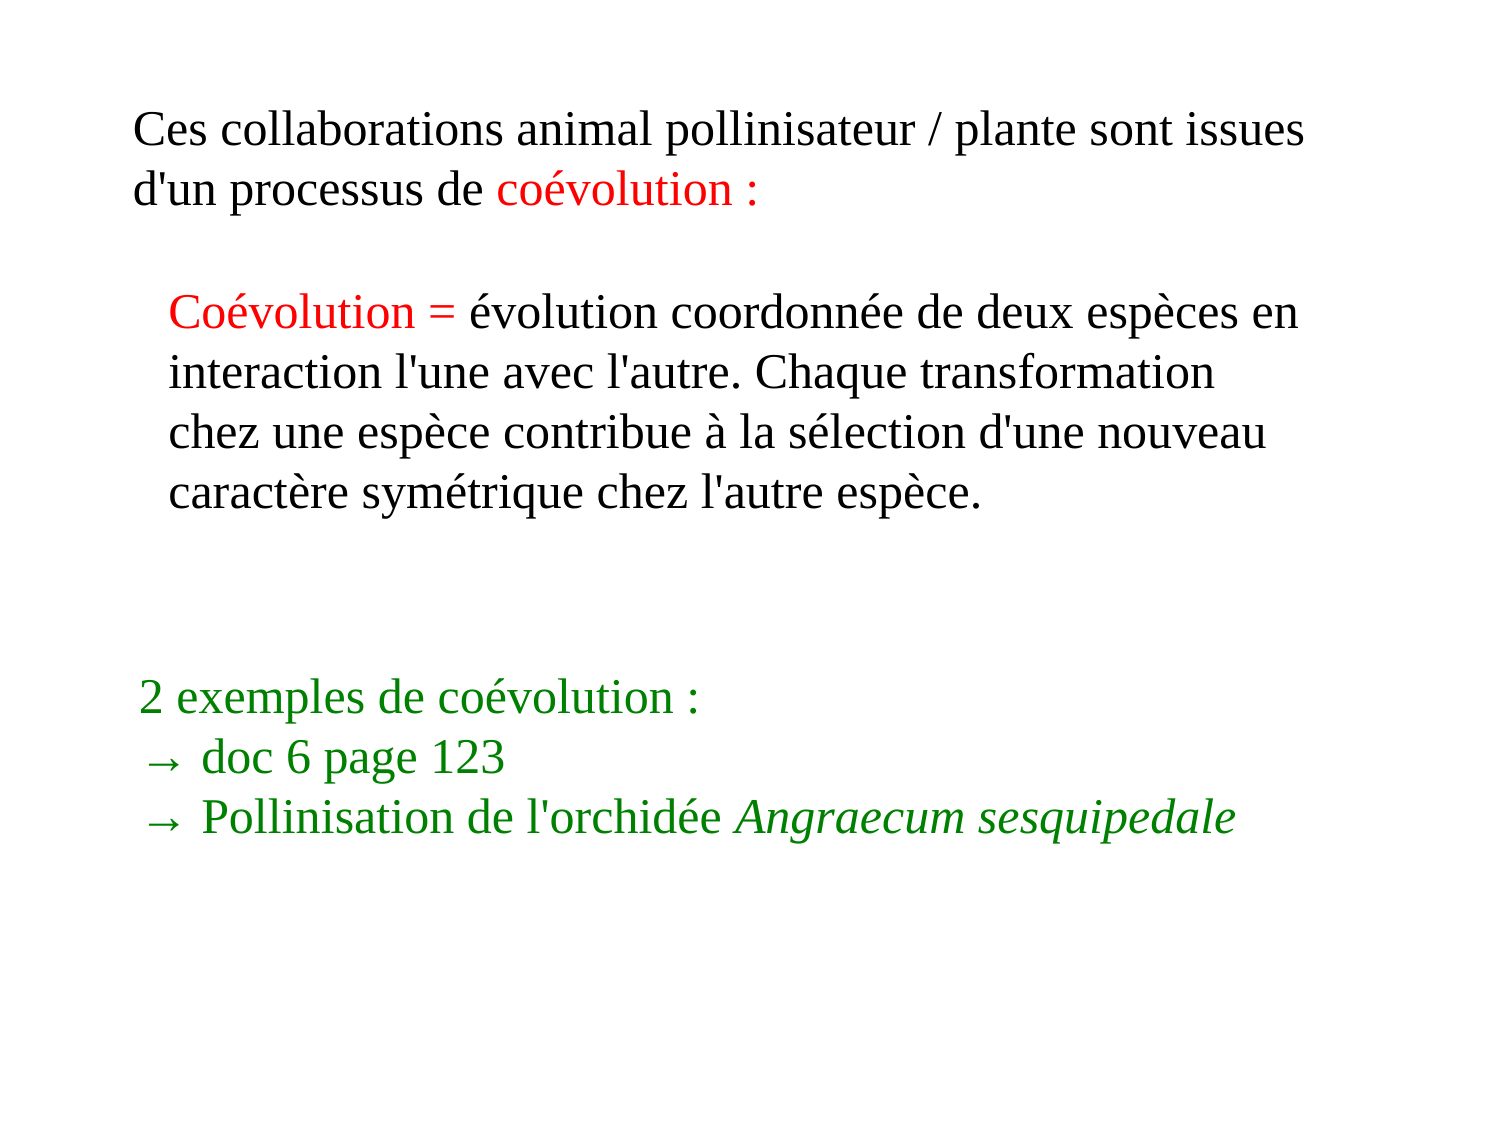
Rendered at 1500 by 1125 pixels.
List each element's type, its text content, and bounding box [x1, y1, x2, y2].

text_box Coévolution = évolution coordonnée de deux espèces en interaction l'une avec l'autre. Chaque transformation chez une espèce contribue à la sélection d'une nouveau caractère symétrique chez l'autre espèce. [153, 271, 1335, 527]
text_box 2 exemples de coévolution : → doc 6 page 123 → Pollinisation de l'orchidée Angraecum sesquipedale [124, 655, 1276, 851]
text_box Ces collaborations animal pollinisateur / plante sont issues d'un processus de coévolution : [118, 88, 1359, 224]
